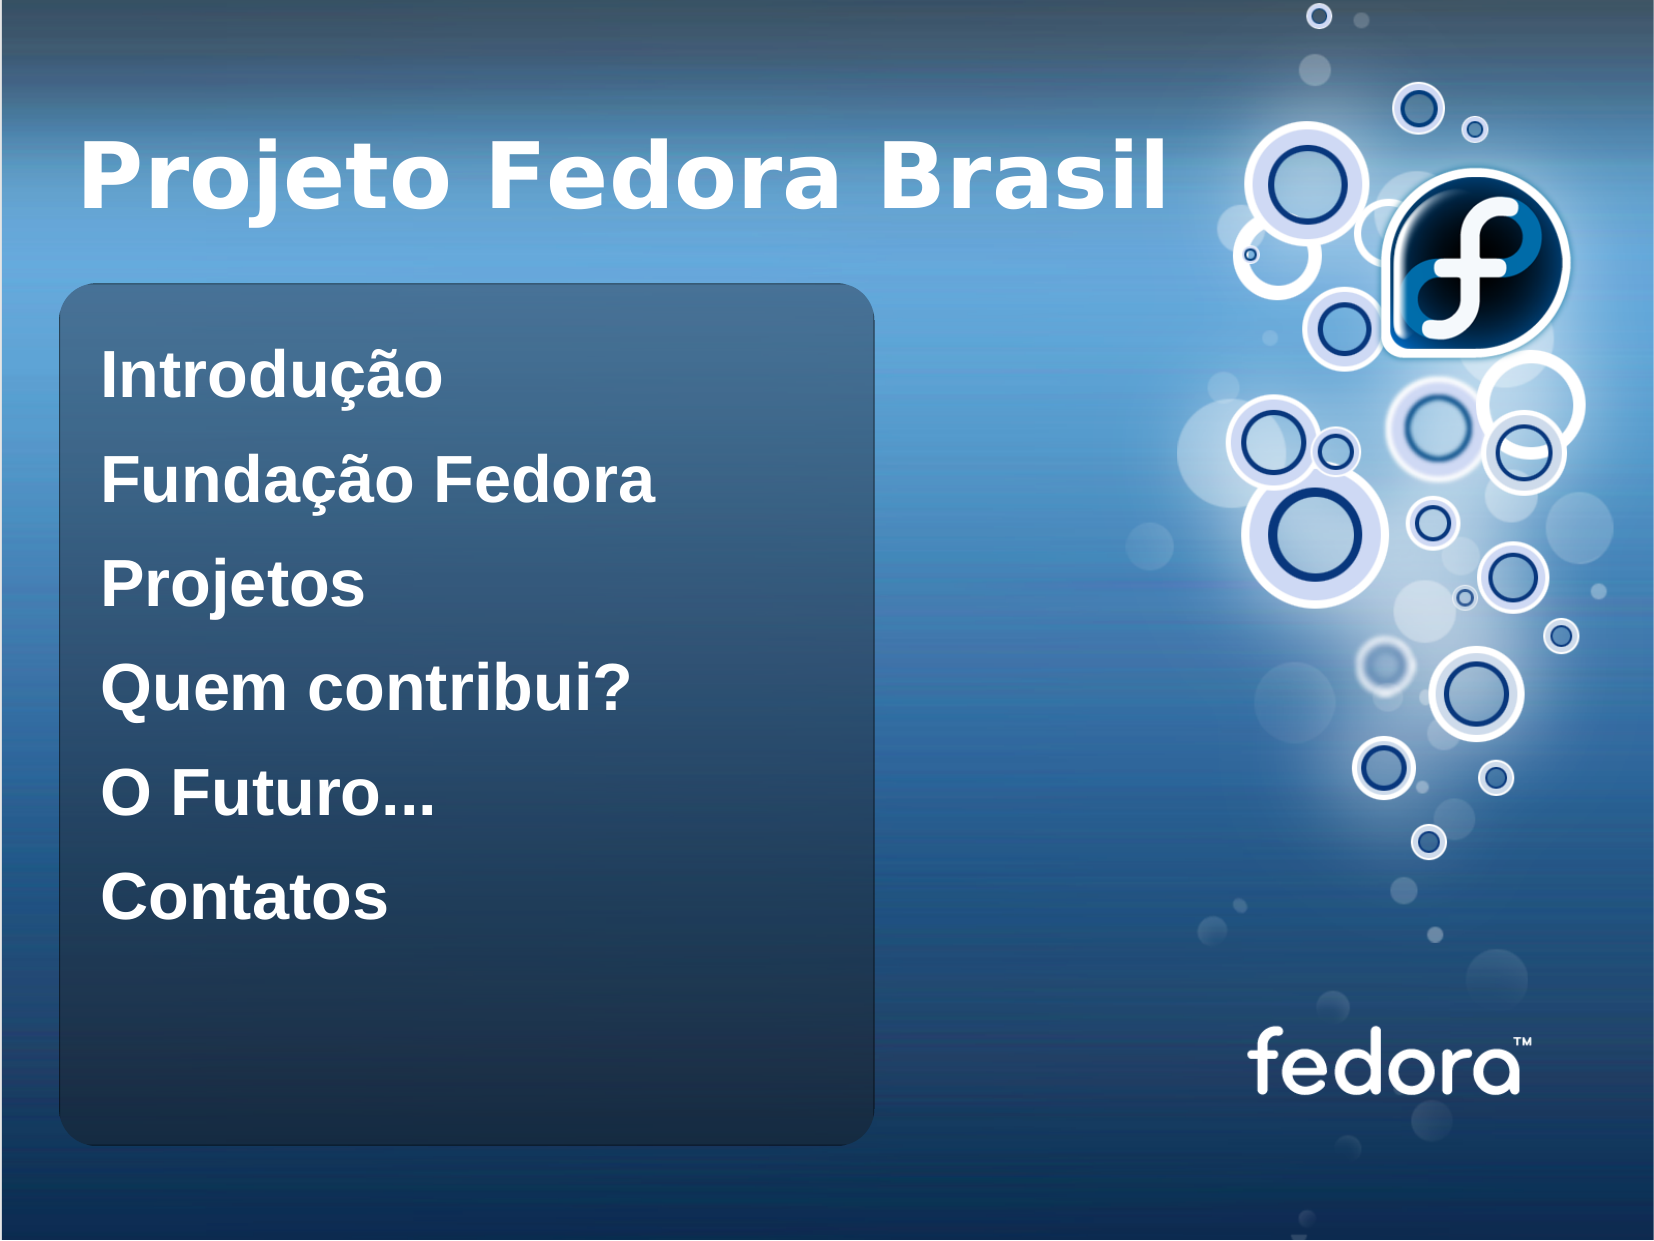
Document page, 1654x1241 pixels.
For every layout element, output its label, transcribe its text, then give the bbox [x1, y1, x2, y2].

title Projeto Fedora Brasil [76, 73, 1565, 281]
picture [1, 0, 1654, 1240]
text_box [59, 283, 875, 1144]
list Introdução Fundação Fedora Projetos Quem contribui? O Futuro... Contatos [82, 337, 1388, 1156]
